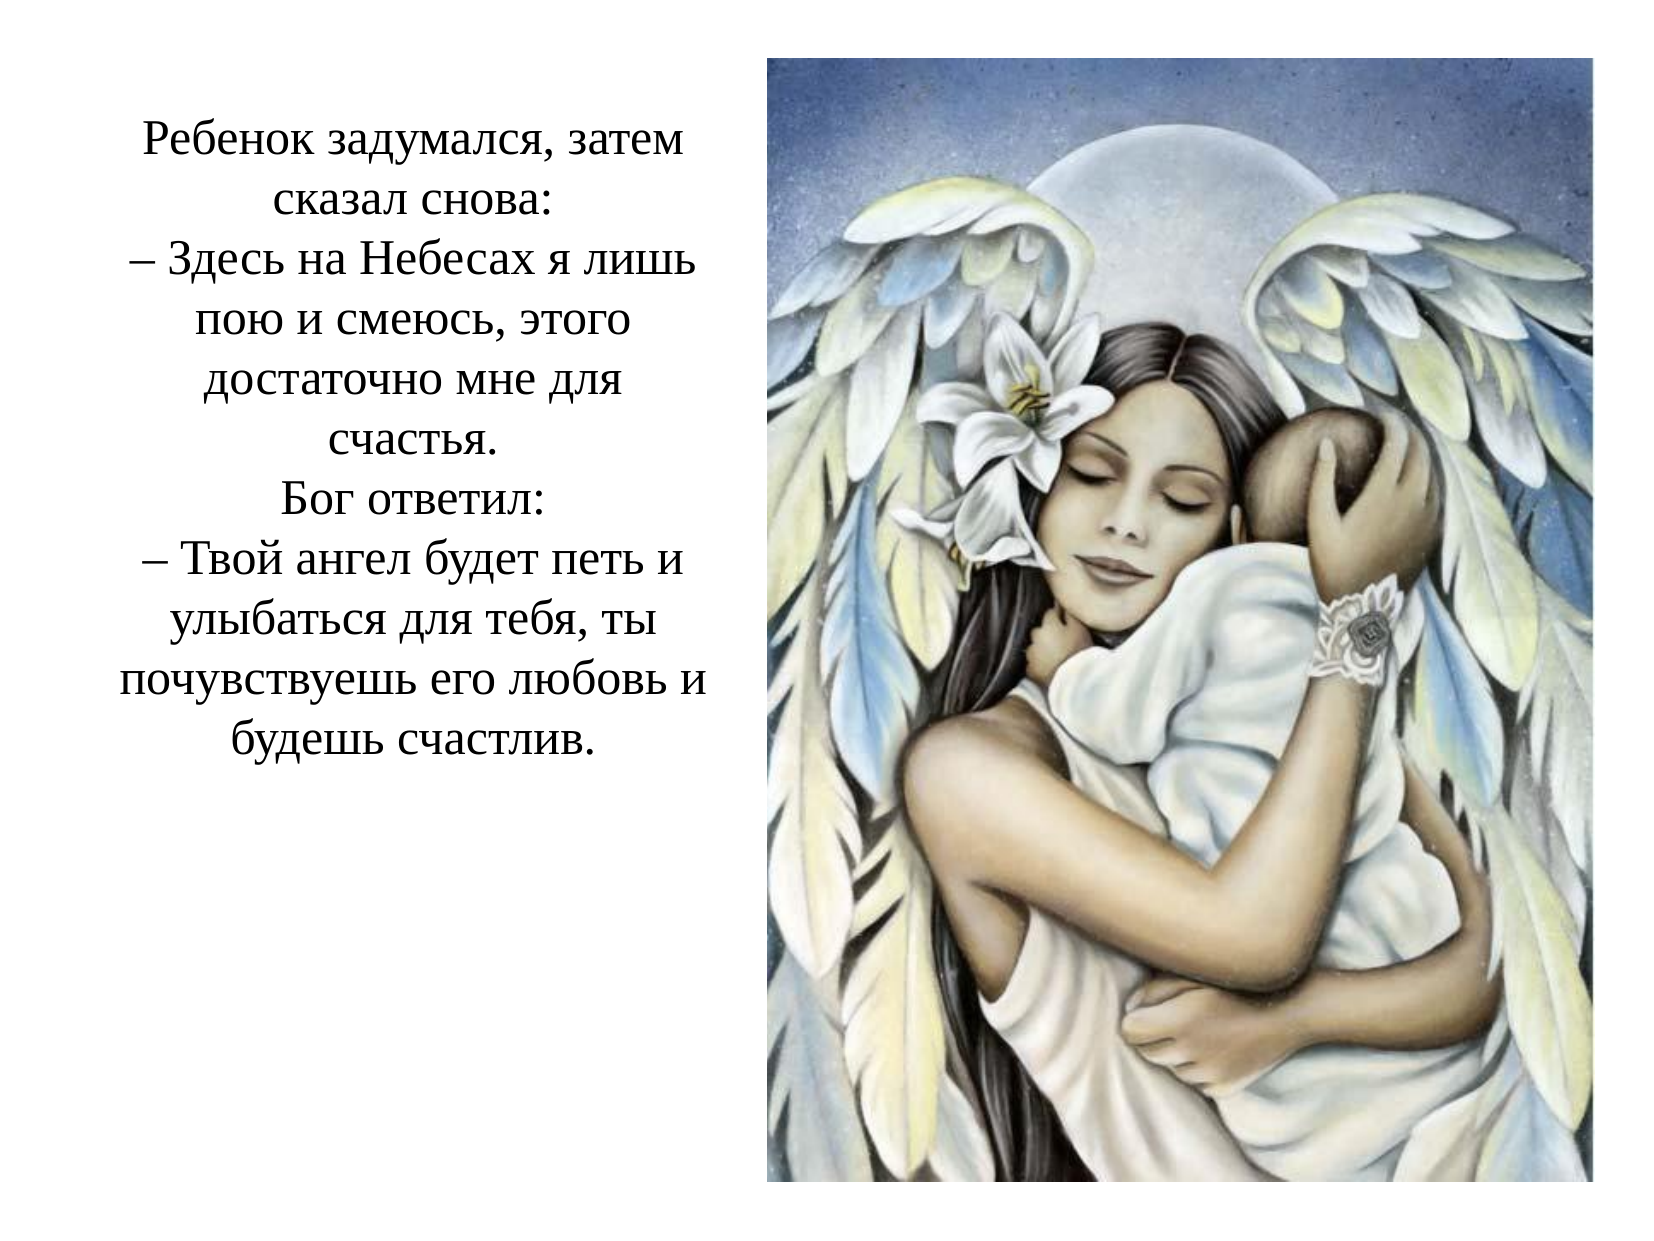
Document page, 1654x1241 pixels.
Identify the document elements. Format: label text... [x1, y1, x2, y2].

title Ребенок задумался, затем сказал снова: – Здесь на Небесах я лишь пою и смеюсь, этого достаточно мне для счастья. Бог ответил: – Твой ангел будет петь и улыбаться для тебя, ты почувствуешь его любовь и будешь счастлив. [118, 44, 709, 721]
picture [767, 59, 1595, 1182]
